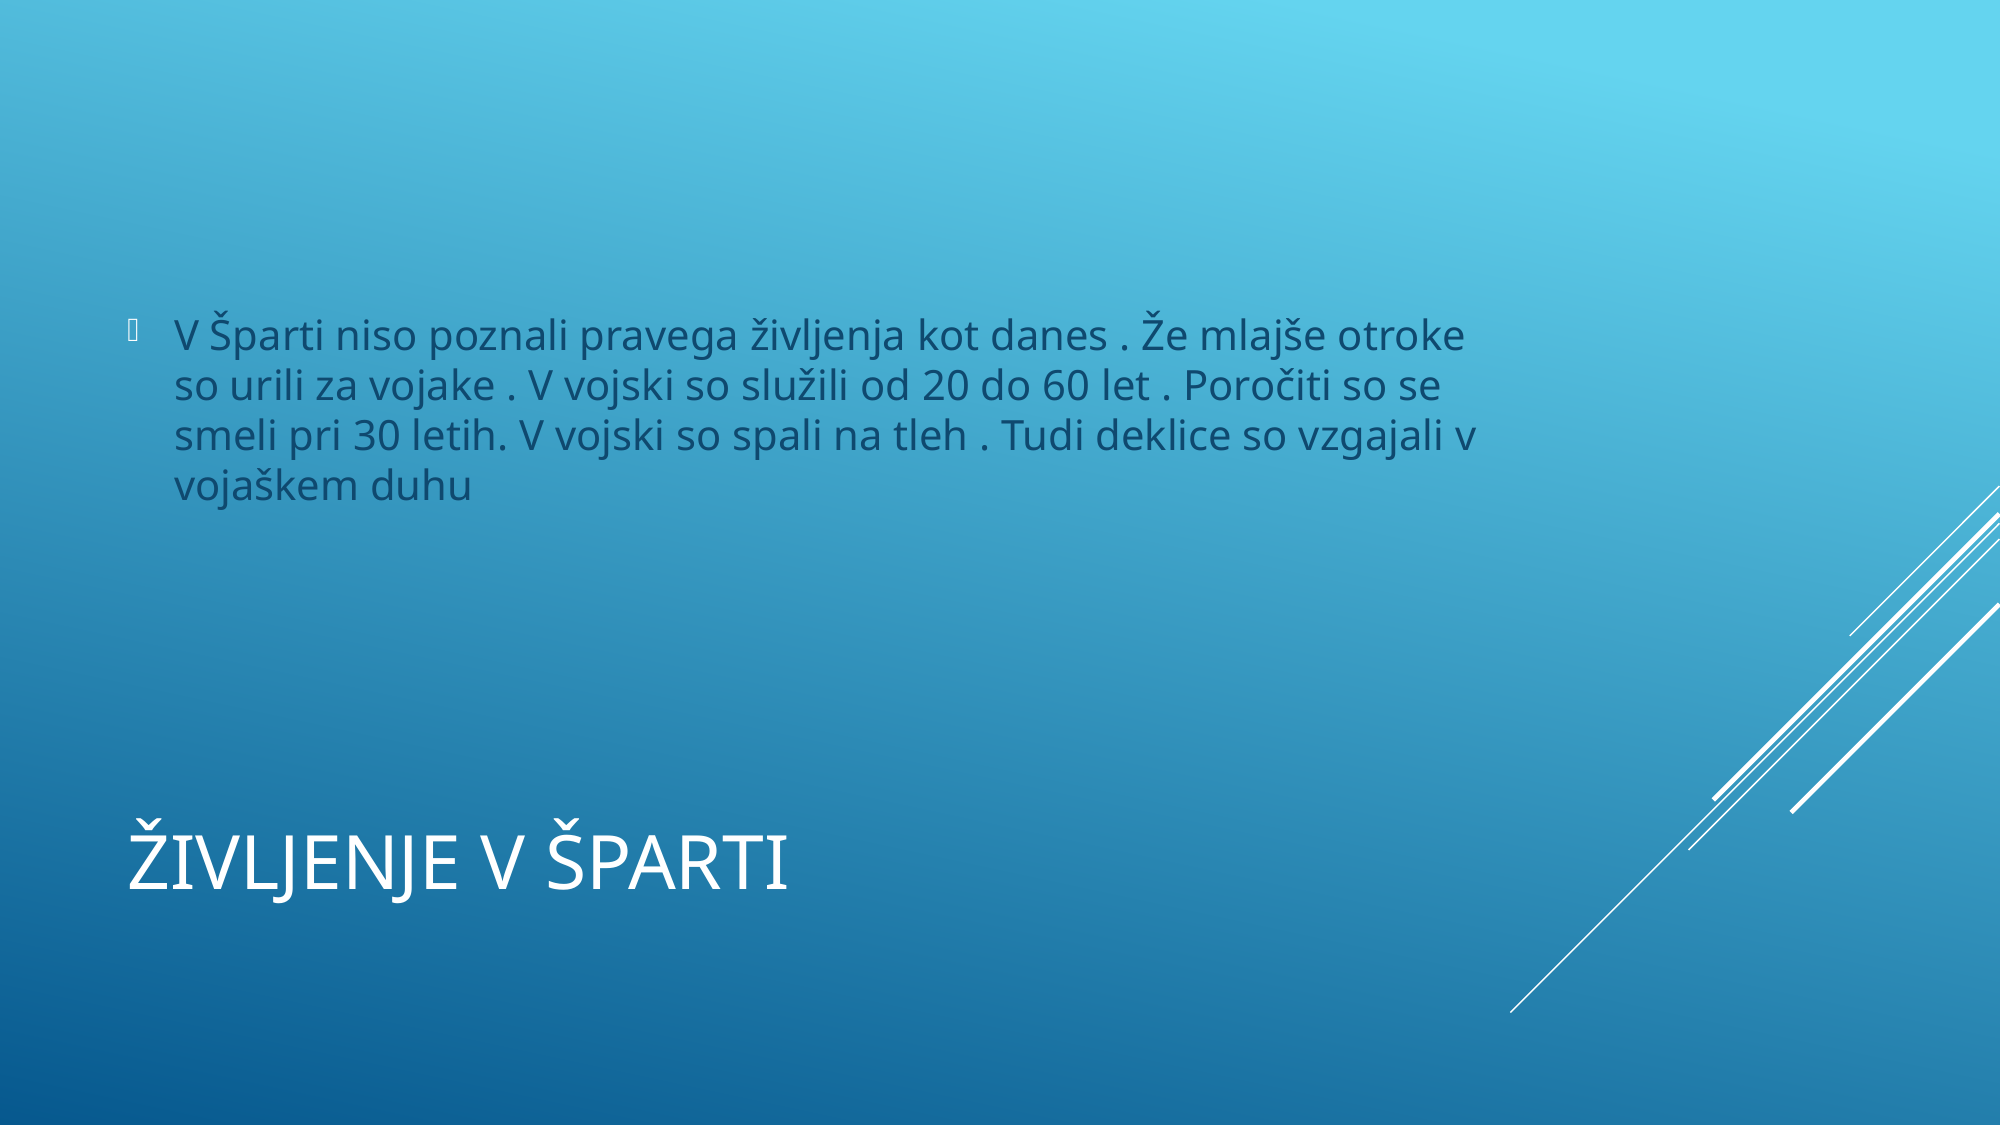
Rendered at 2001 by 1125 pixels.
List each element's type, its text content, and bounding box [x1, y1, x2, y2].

title Življenje v Šparti [112, 736, 1513, 984]
list V Šparti niso poznali pravega življenja kot danes . Že mlajše otroke so urili za vojake . V vojski so služili od 20 do 60 let . Poročiti so se smeli pri 30 letih. V vojski so spali na tleh . Tudi deklice so vzgajali v vojaškem duhu [112, 112, 1513, 706]
